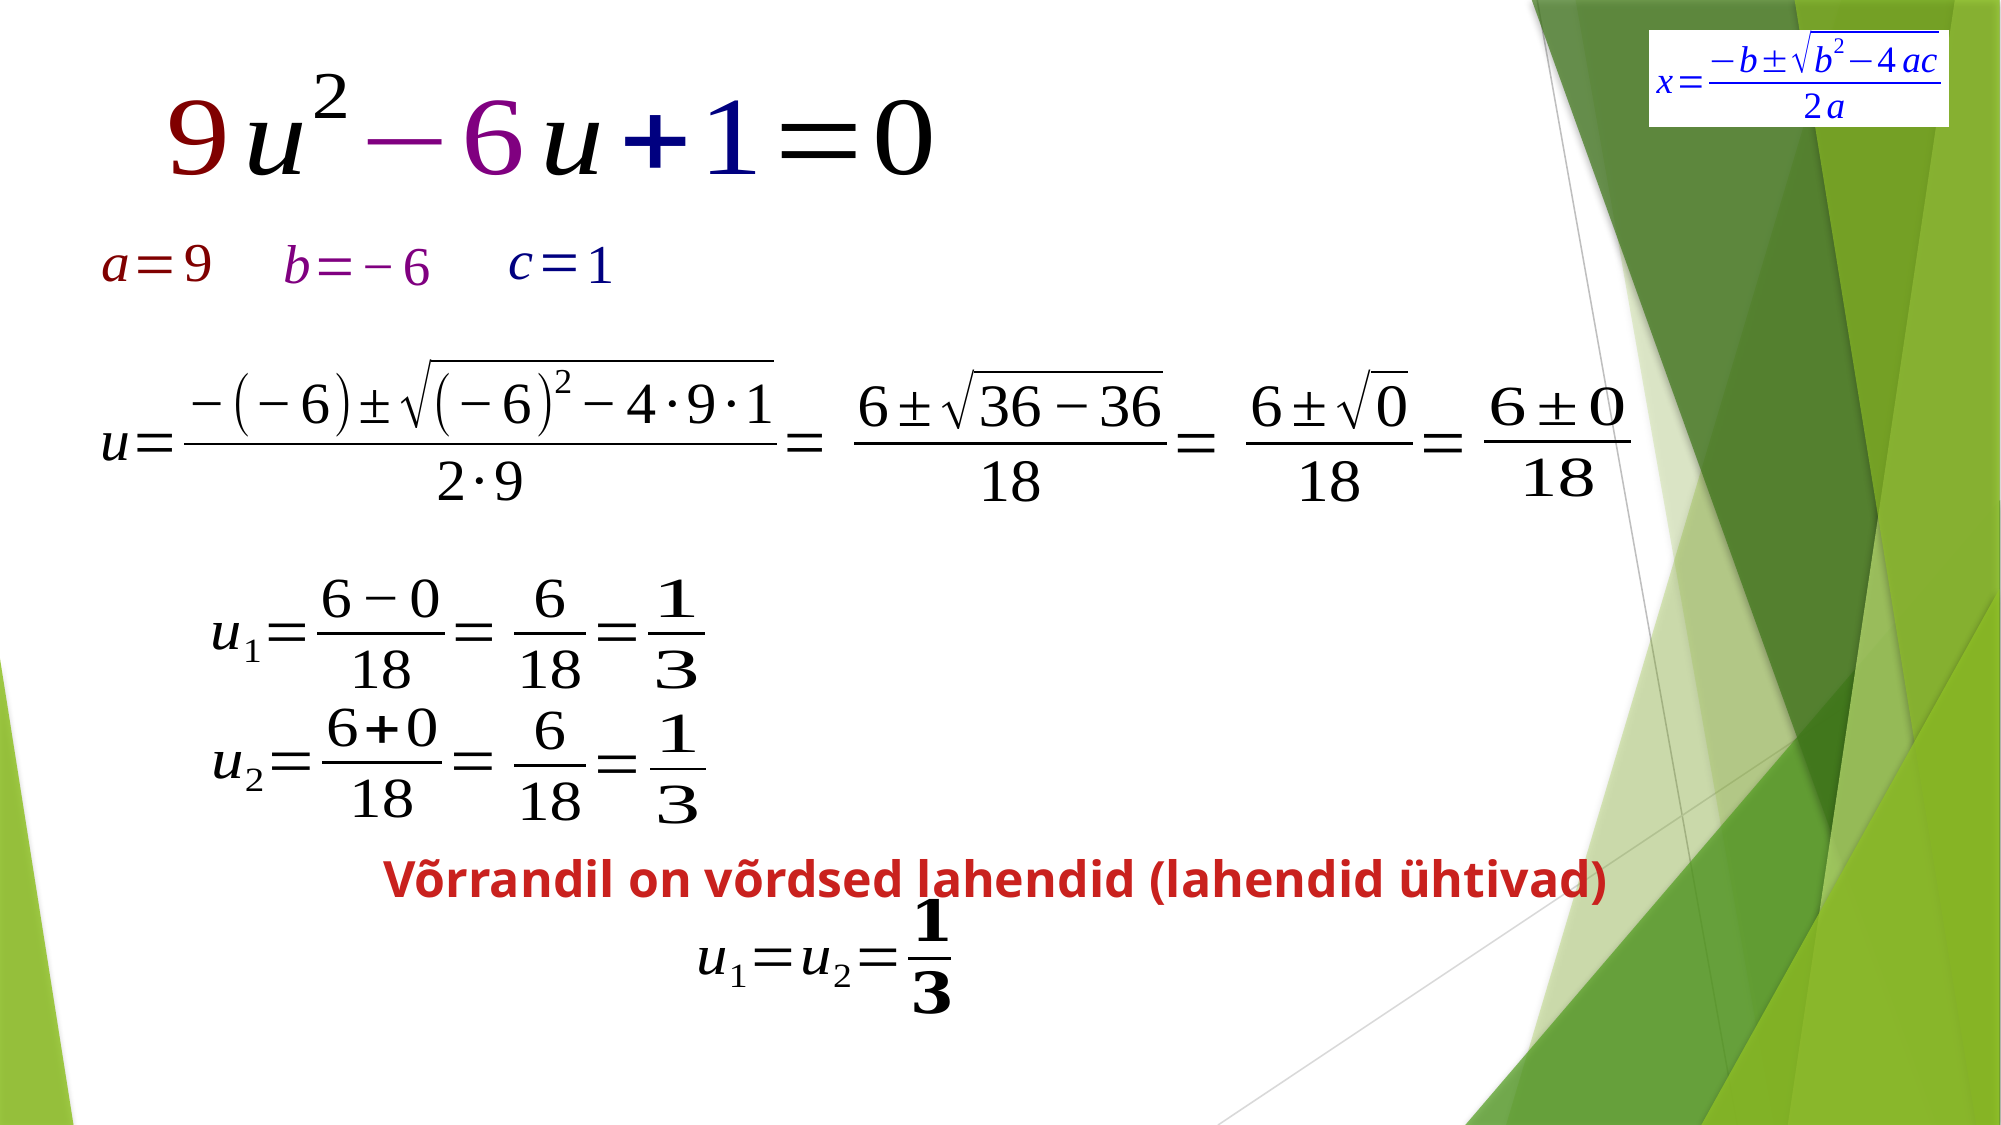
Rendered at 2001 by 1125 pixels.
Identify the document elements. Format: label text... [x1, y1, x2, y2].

chart [277, 234, 438, 297]
chart [143, 59, 960, 199]
chart [93, 232, 220, 294]
chart [1236, 367, 1643, 515]
text_box Võrrandil on võrdsed lahendid (lahendid ühtivad) [368, 840, 1624, 915]
chart [689, 915, 962, 1026]
chart [844, 367, 1230, 515]
chart [1648, 29, 1949, 127]
chart [501, 230, 621, 296]
chart [93, 356, 836, 513]
chart [204, 566, 720, 836]
